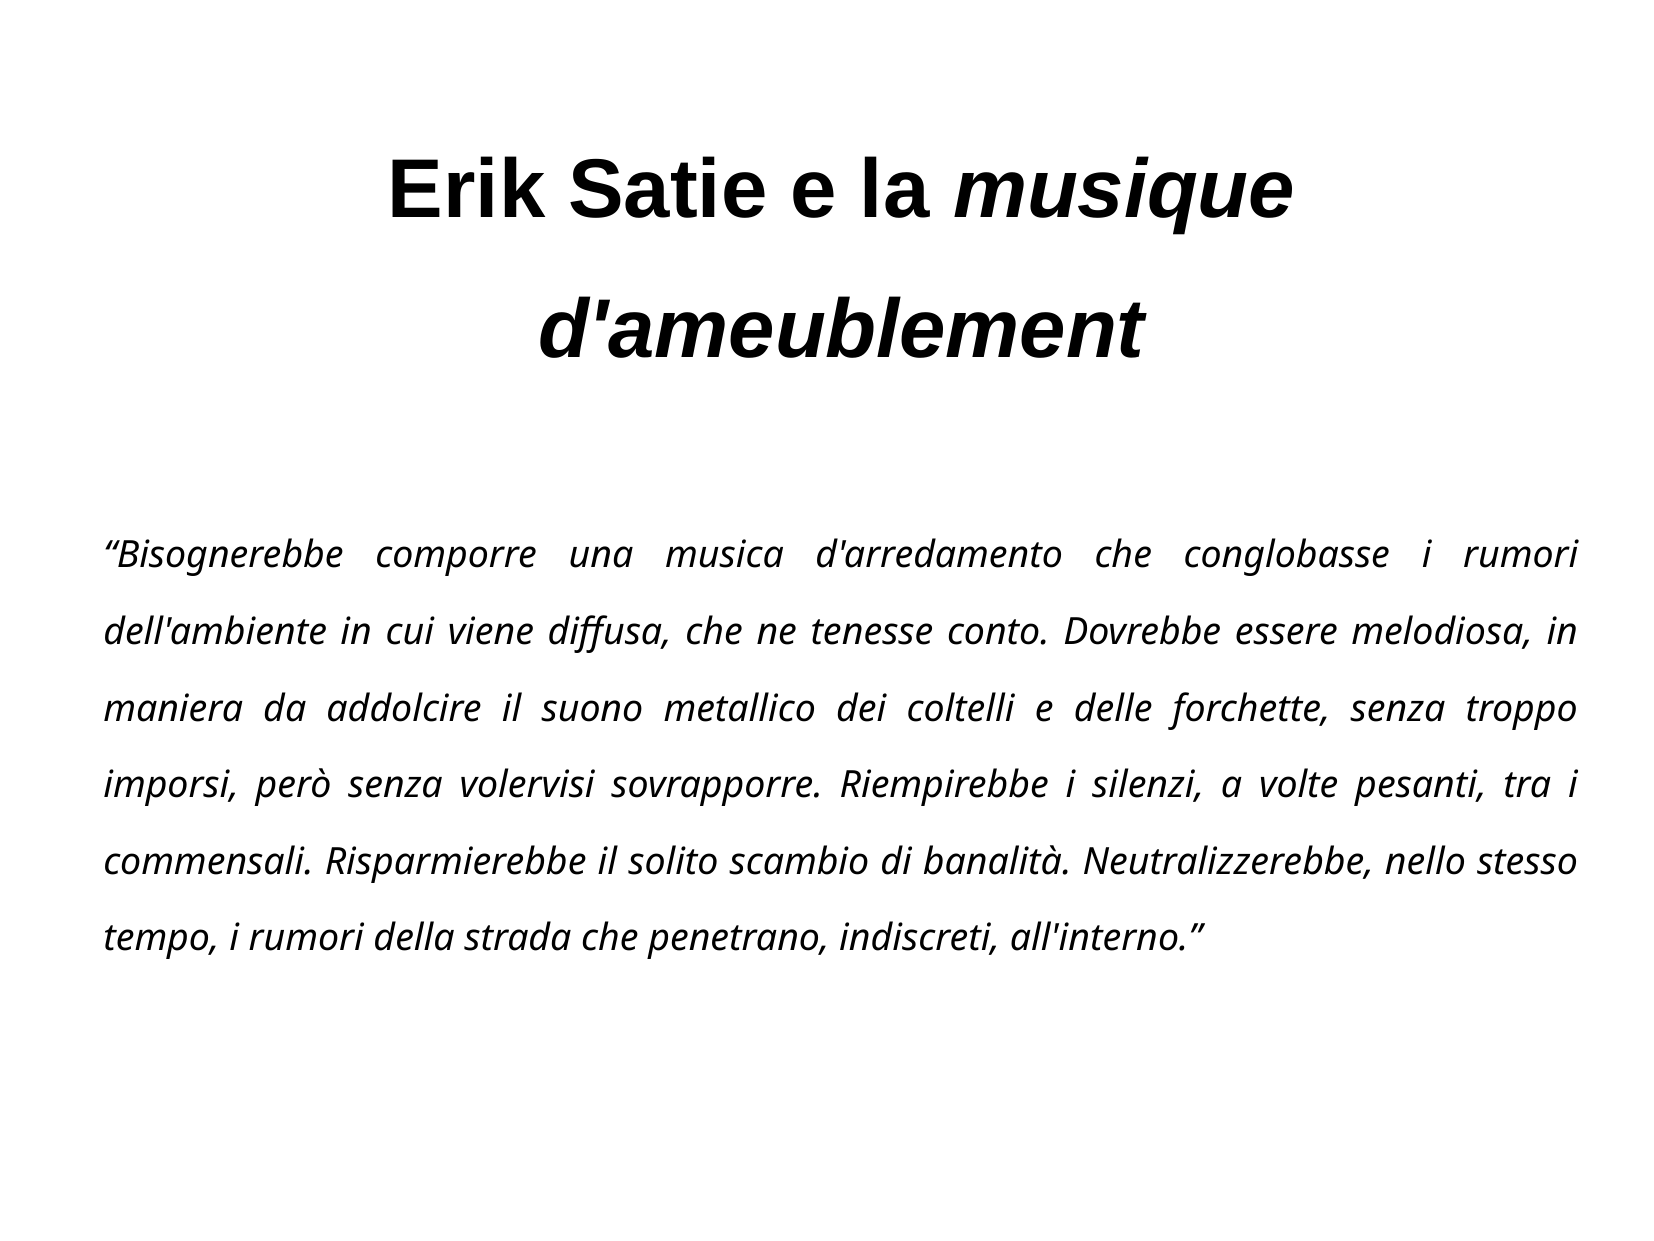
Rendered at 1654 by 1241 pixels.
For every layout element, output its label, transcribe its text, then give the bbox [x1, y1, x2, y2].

text_box Erik Satie e la musique d'ameublement “Bisognerebbe comporre una musica d'arredamento che conglobasse i rumori dell'ambiente in cui viene diffusa, che ne tenesse conto. Dovrebbe essere melodiosa, in maniera da addolcire il suono metallico dei coltelli e delle forchette, senza troppo imporsi, però senza volervisi sovrapporre. Riempirebbe i silenzi, a volte pesanti, tra i commensali. Risparmierebbe il solito scambio di banalità. Neutralizzerebbe, nello stesso tempo, i rumori della strada che penetrano, indiscreti, all'interno.” [88, 88, 1595, 1223]
